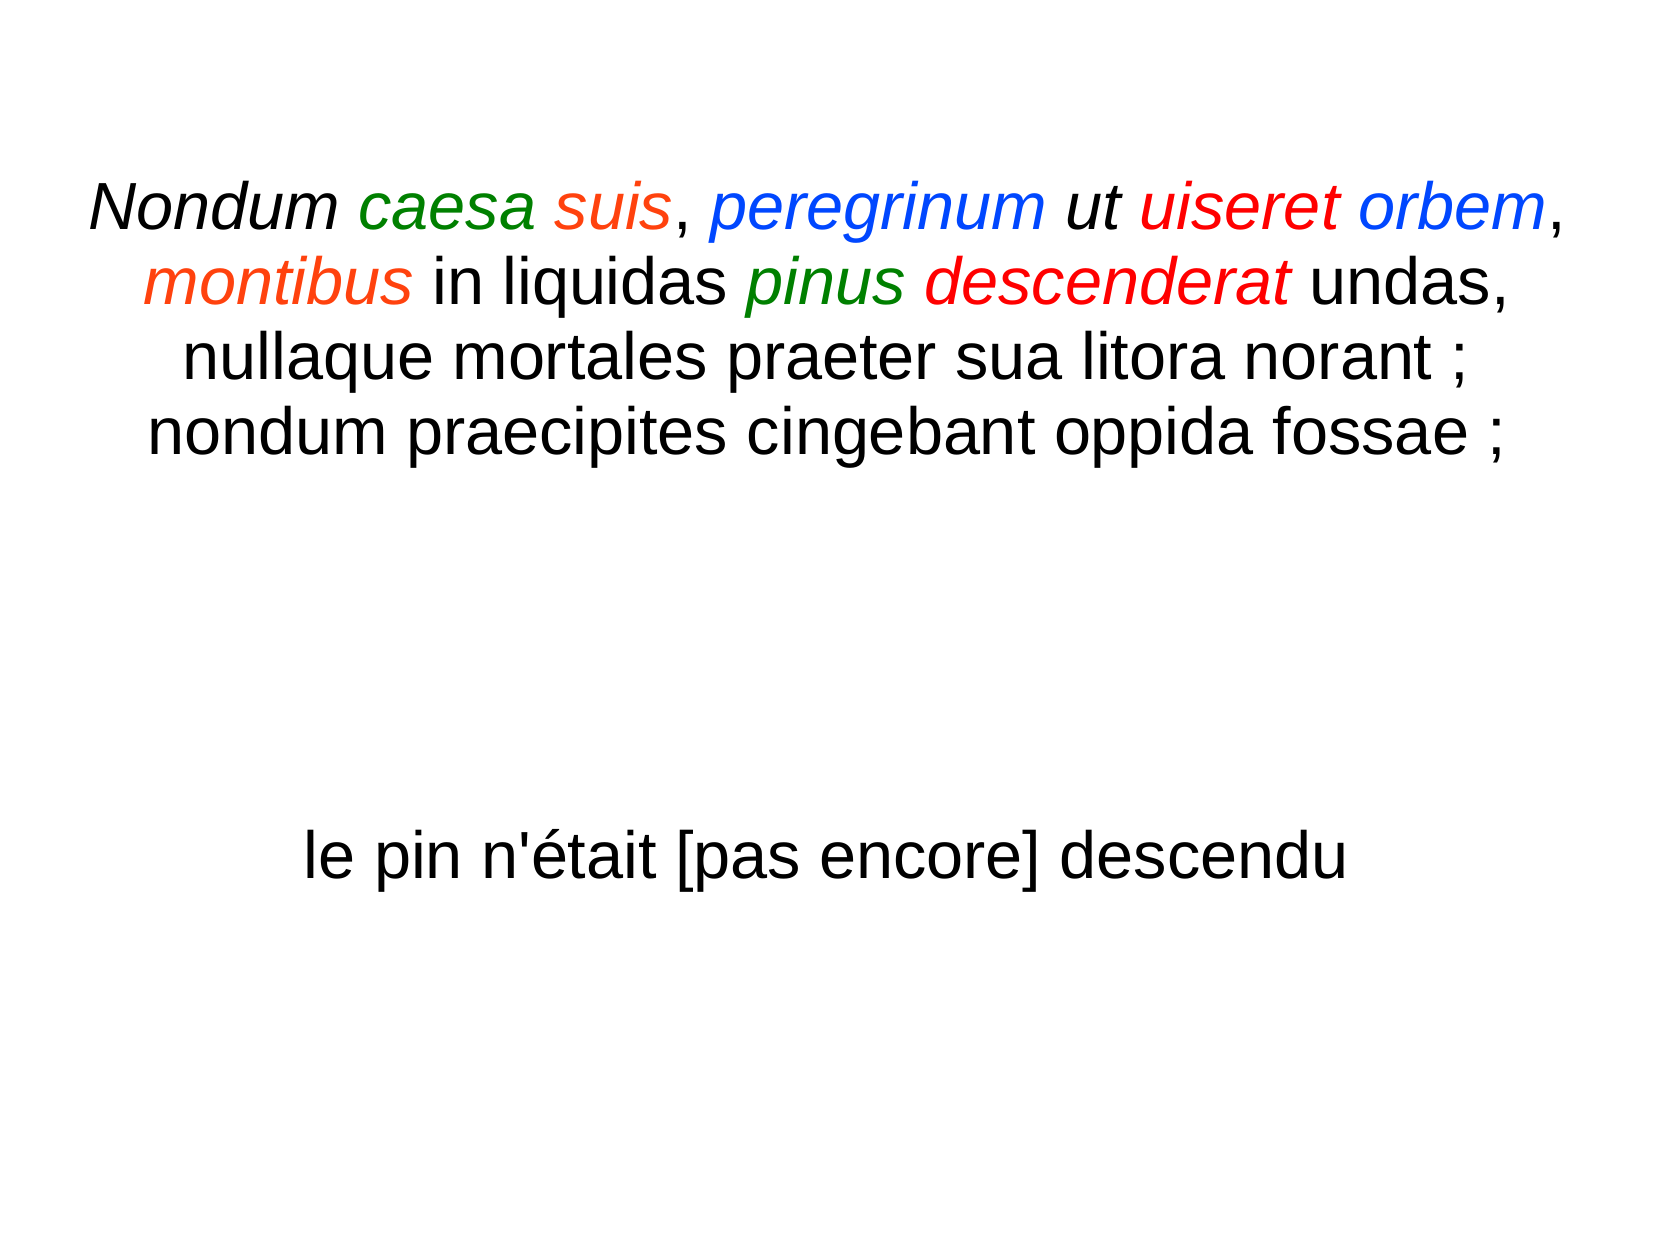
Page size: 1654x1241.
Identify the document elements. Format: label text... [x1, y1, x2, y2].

subtitle le pin n'était [pas encore] descendu [82, 602, 1571, 1109]
title Nondum caesa suis, peregrinum ut uiseret orbem, montibus in liquidas pinus descenderat undas, nullaque mortales praeter sua litora norant ; nondum praecipites cingebant oppida fossae ; [47, 35, 1607, 603]
